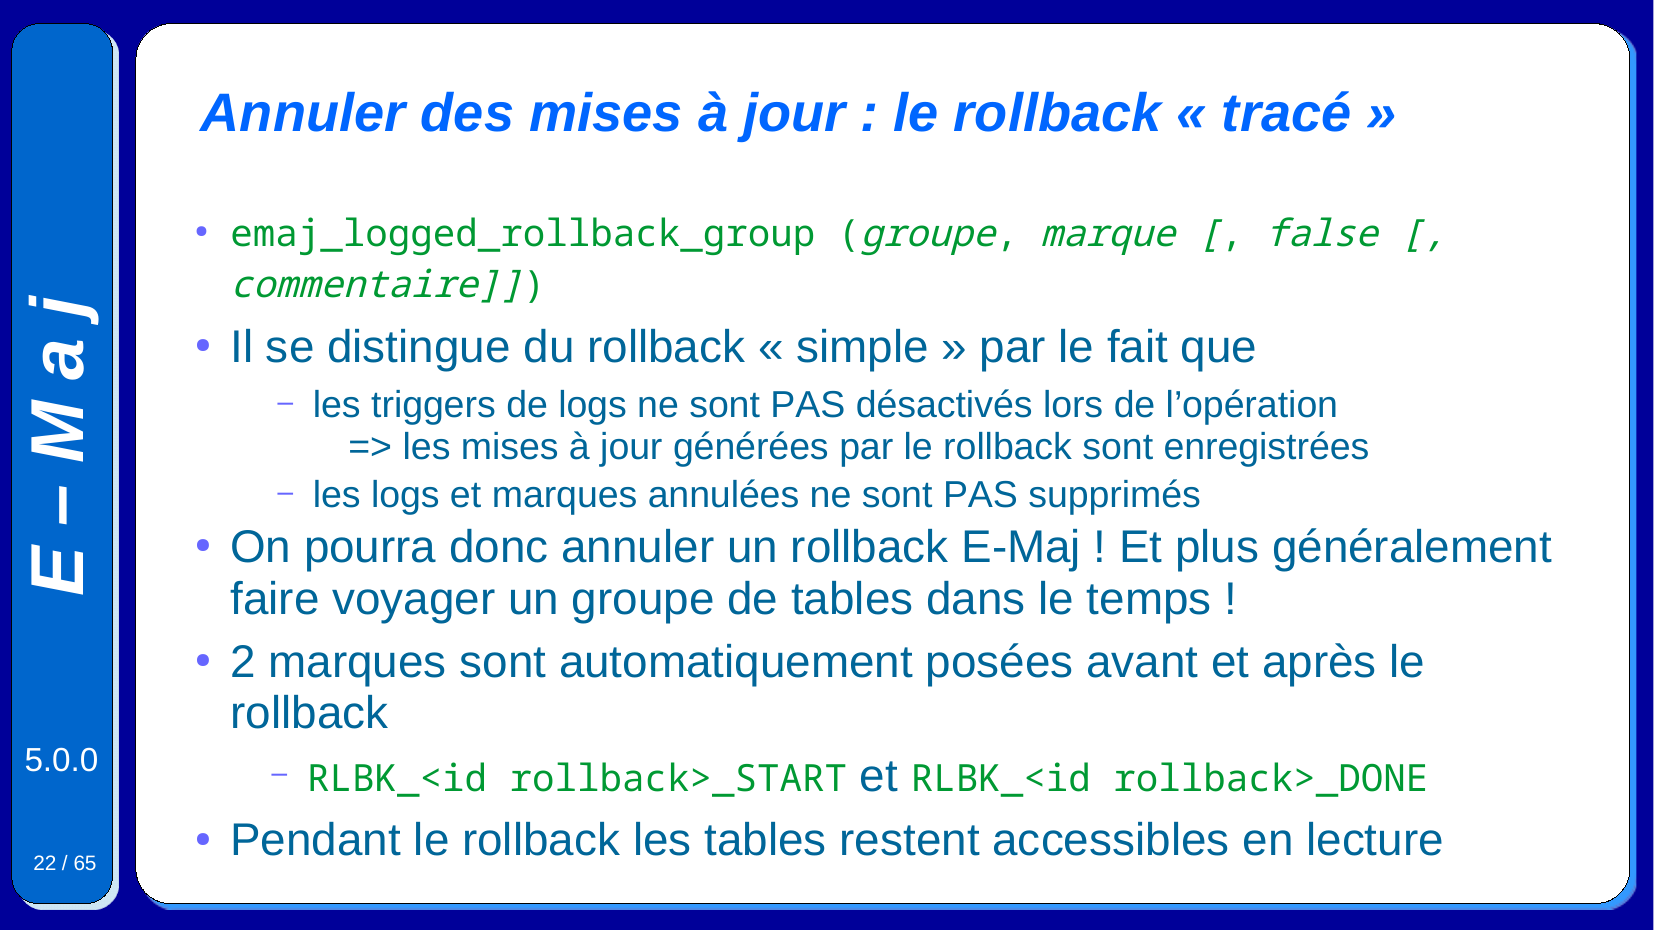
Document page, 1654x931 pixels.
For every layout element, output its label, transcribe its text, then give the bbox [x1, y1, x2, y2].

list emaj_logged_rollback_group (groupe, marque [, false [, commentaire]]) Il se distingue du rollback « simple » par le fait que les triggers de logs ne sont PAS désactivés lors de l’opération => les mises à jour générées par le rollback sont enregistrées les logs et marques annulées ne sont PAS supprimés On pourra donc annuler un rollback E-Maj ! Et plus généralement faire voyager un groupe de tables dans le temps ! 2 marques sont automatiquement posées avant et après le rollback RLBK_<id rollback>_START et RLBK_<id rollback>_DONE Pendant le rollback les tables restent accessibles en lecture [177, 206, 1587, 898]
title Annuler des mises à jour : le rollback « tracé » [200, 34, 1575, 191]
